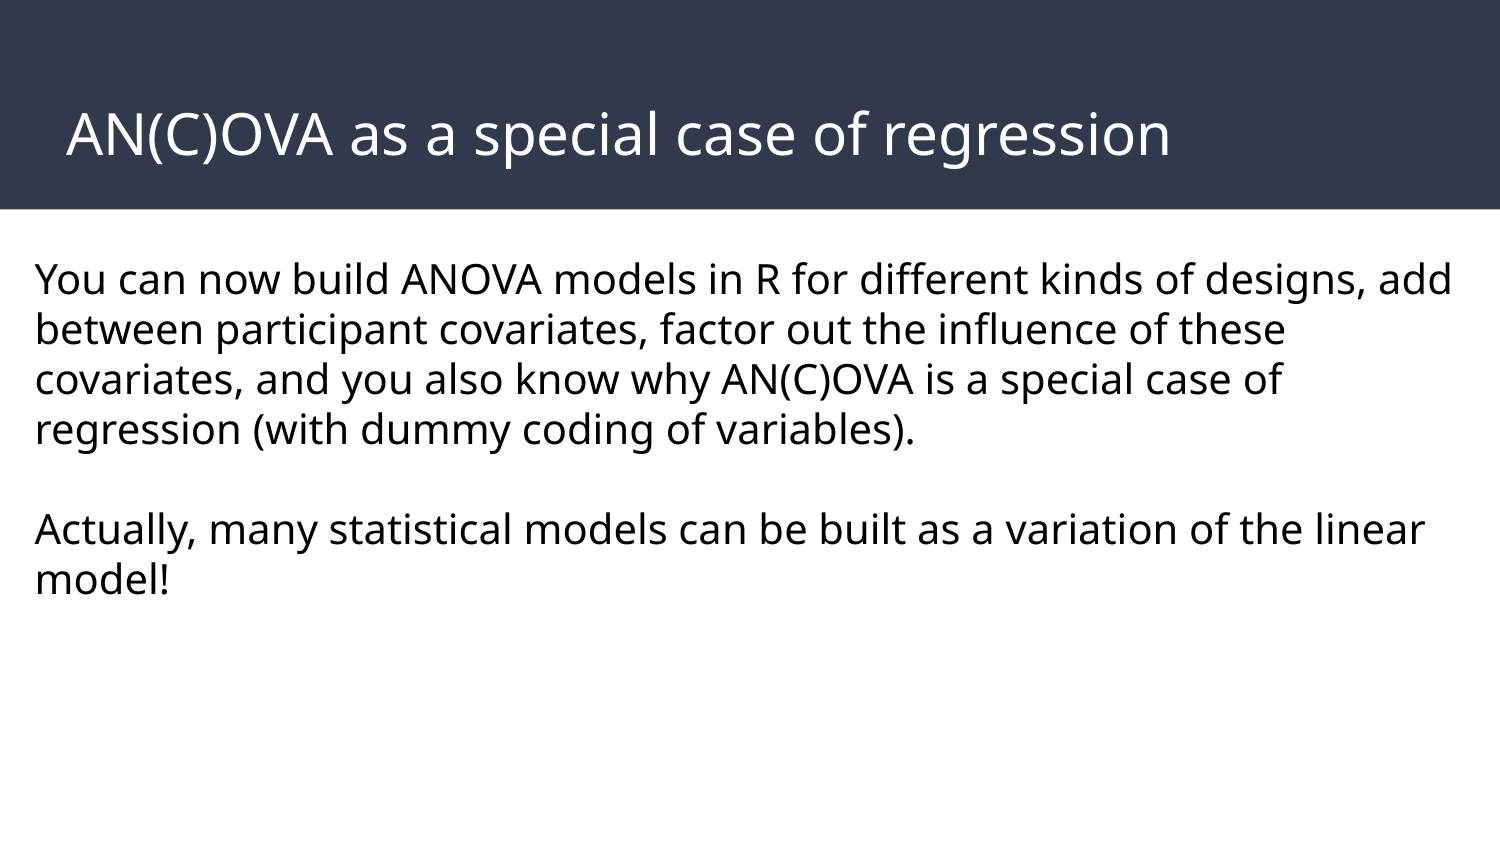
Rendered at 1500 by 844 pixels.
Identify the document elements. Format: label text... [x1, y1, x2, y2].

text_box You can now build ANOVA models in R for different kinds of designs, add between participant covariates, factor out the influence of these covariates, and you also know why AN(C)OVA is a special case of regression (with dummy coding of variables). Actually, many statistical models can be built as a variation of the linear model! [19, 237, 1475, 818]
title AN(C)OVA as a special case of regression [51, 82, 1449, 185]
